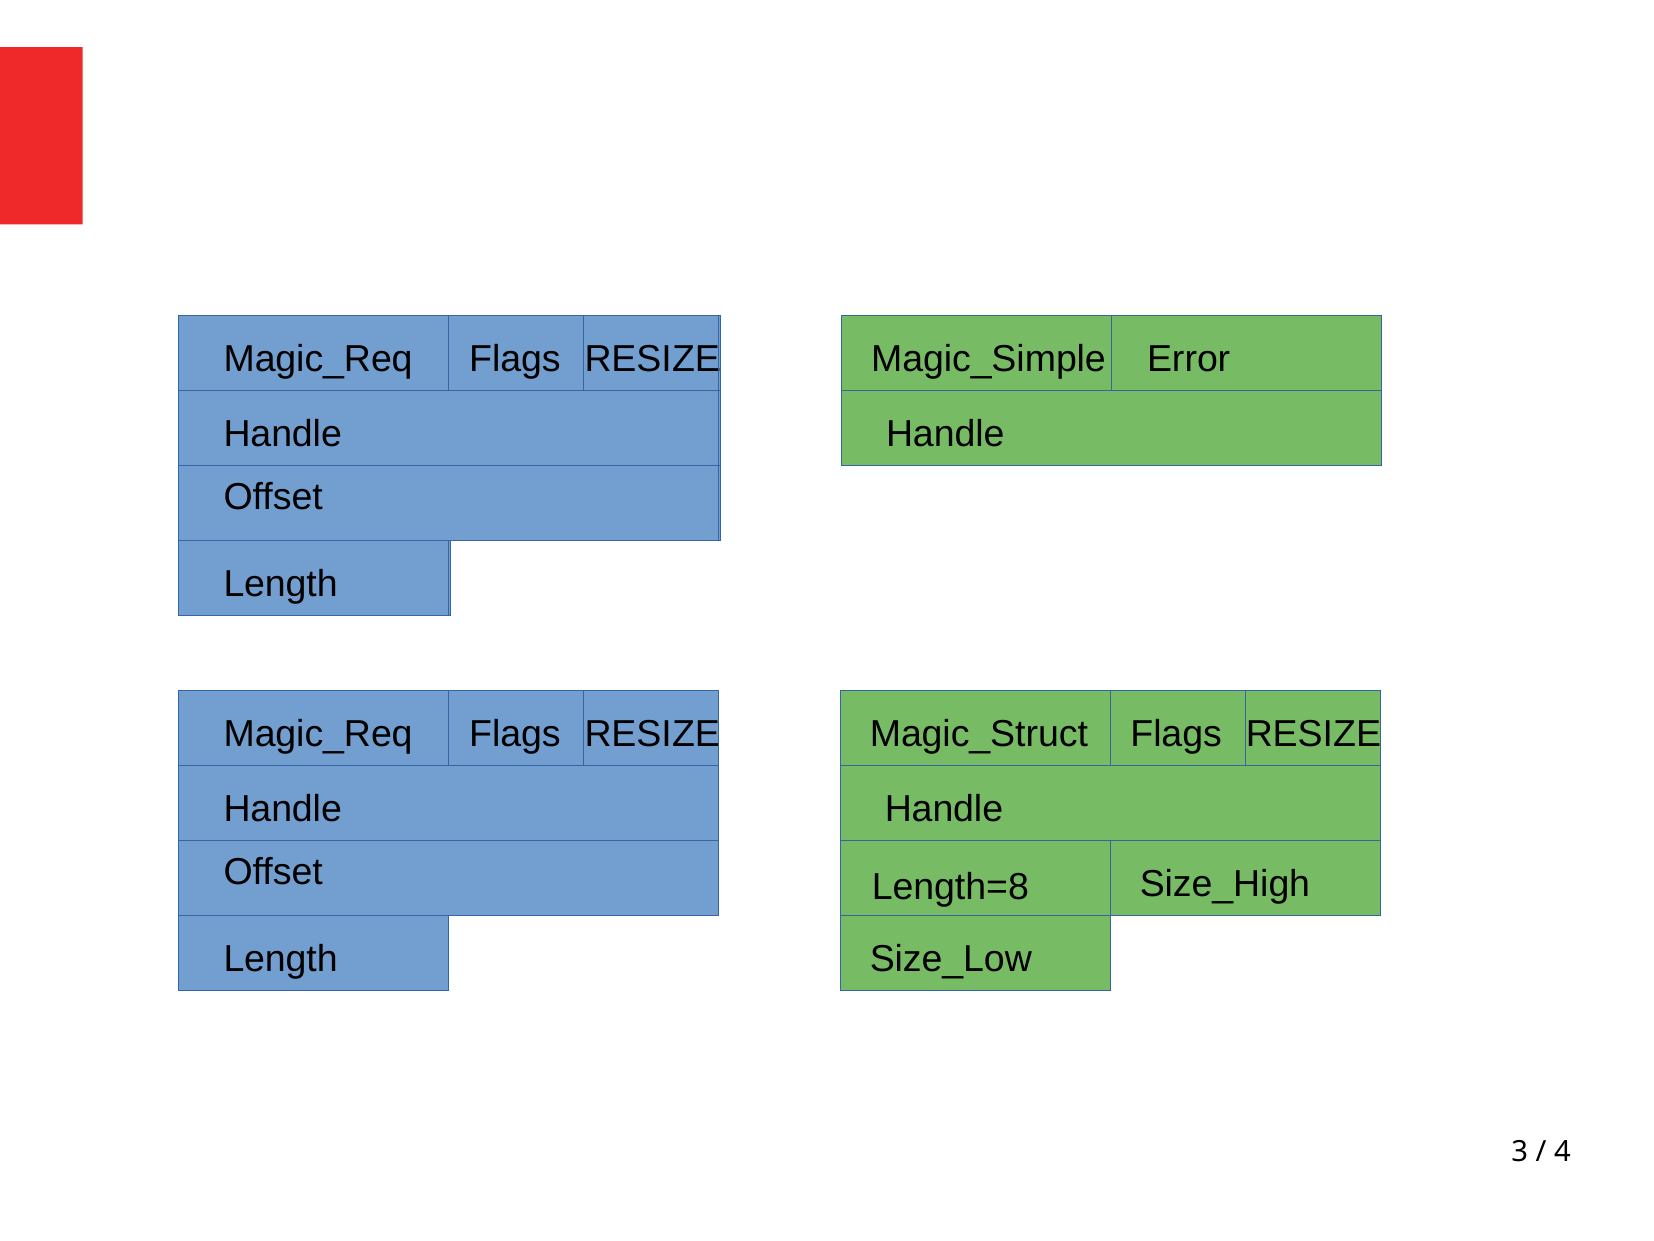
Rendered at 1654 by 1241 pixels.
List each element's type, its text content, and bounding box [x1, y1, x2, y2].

text_box Offset [208, 468, 338, 526]
text_box Error [1132, 330, 1246, 387]
text_box Magic_Req [208, 705, 428, 762]
text_box Handle [208, 405, 357, 462]
text_box [178, 690, 719, 991]
text_box Size_Low [855, 930, 1047, 987]
text_box Handle [208, 780, 357, 837]
text_box Flags [454, 705, 569, 762]
text_box RESIZE [569, 330, 736, 387]
text_box Offset [208, 843, 338, 901]
text_box [178, 315, 721, 616]
text_box Length [208, 555, 353, 612]
text_box Magic_Struct [855, 705, 1104, 762]
text_box Handle [870, 780, 1018, 837]
text_box Length [208, 930, 353, 987]
text_box Magic_Req [208, 330, 428, 387]
text_box RESIZE [569, 705, 736, 762]
text_box Flags [454, 330, 569, 387]
text_box Flags [1115, 705, 1231, 762]
text_box Size_High [1125, 855, 1325, 912]
text_box Magic_Simple [856, 330, 1121, 387]
text_box Handle [871, 405, 1020, 462]
text_box [841, 315, 1382, 466]
text_box RESIZE [1231, 705, 1397, 762]
text_box Length=8 [857, 858, 1044, 915]
text_box [840, 690, 1381, 991]
